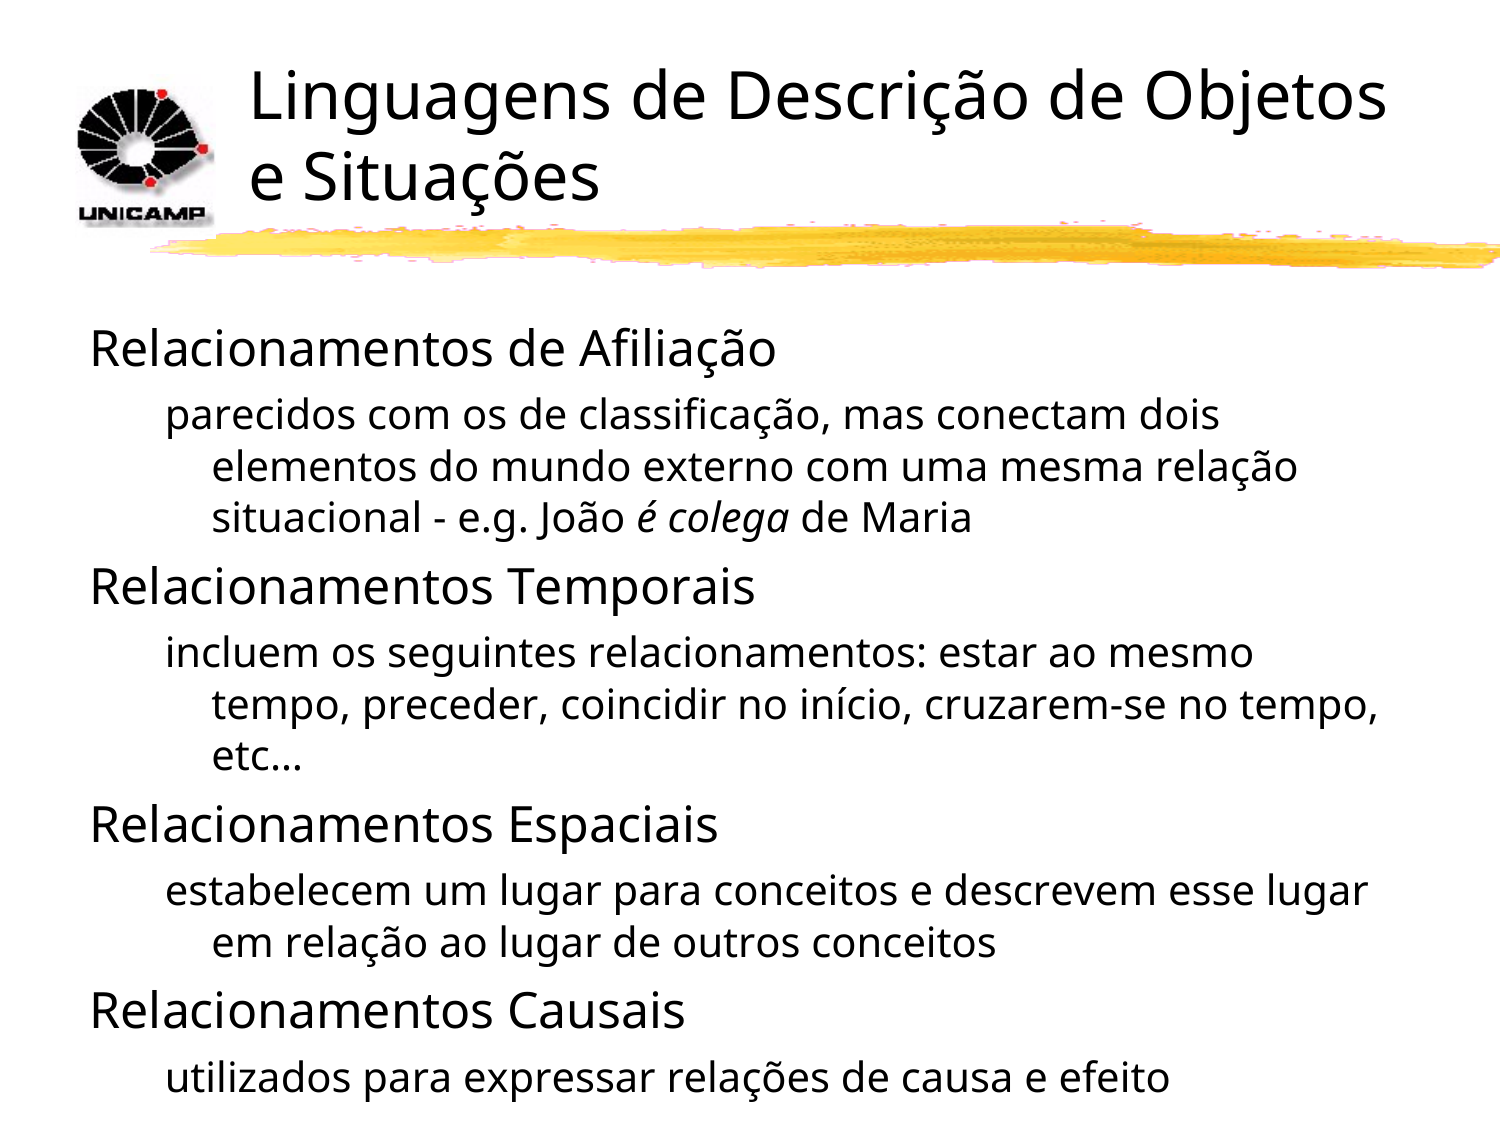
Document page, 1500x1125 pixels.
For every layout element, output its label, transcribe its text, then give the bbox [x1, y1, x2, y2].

picture [75, 74, 1500, 279]
list Relacionamentos de Afiliação parecidos com os de classificação, mas conectam dois elementos do mundo externo com uma mesma relação situacional - e.g. João é colega de Maria Relacionamentos Temporais incluem os seguintes relacionamentos: estar ao mesmo tempo, preceder, coincidir no início, cruzarem-se no tempo, etc… Relacionamentos Espaciais estabelecem um lugar para conceitos e descrevem esse lugar em relação ao lugar de outros conceitos Relacionamentos Causais utilizados para expressar relações de causa e efeito [74, 309, 1417, 994]
title Linguagens de Descrição de Objetos e Situações [233, 37, 1434, 225]
